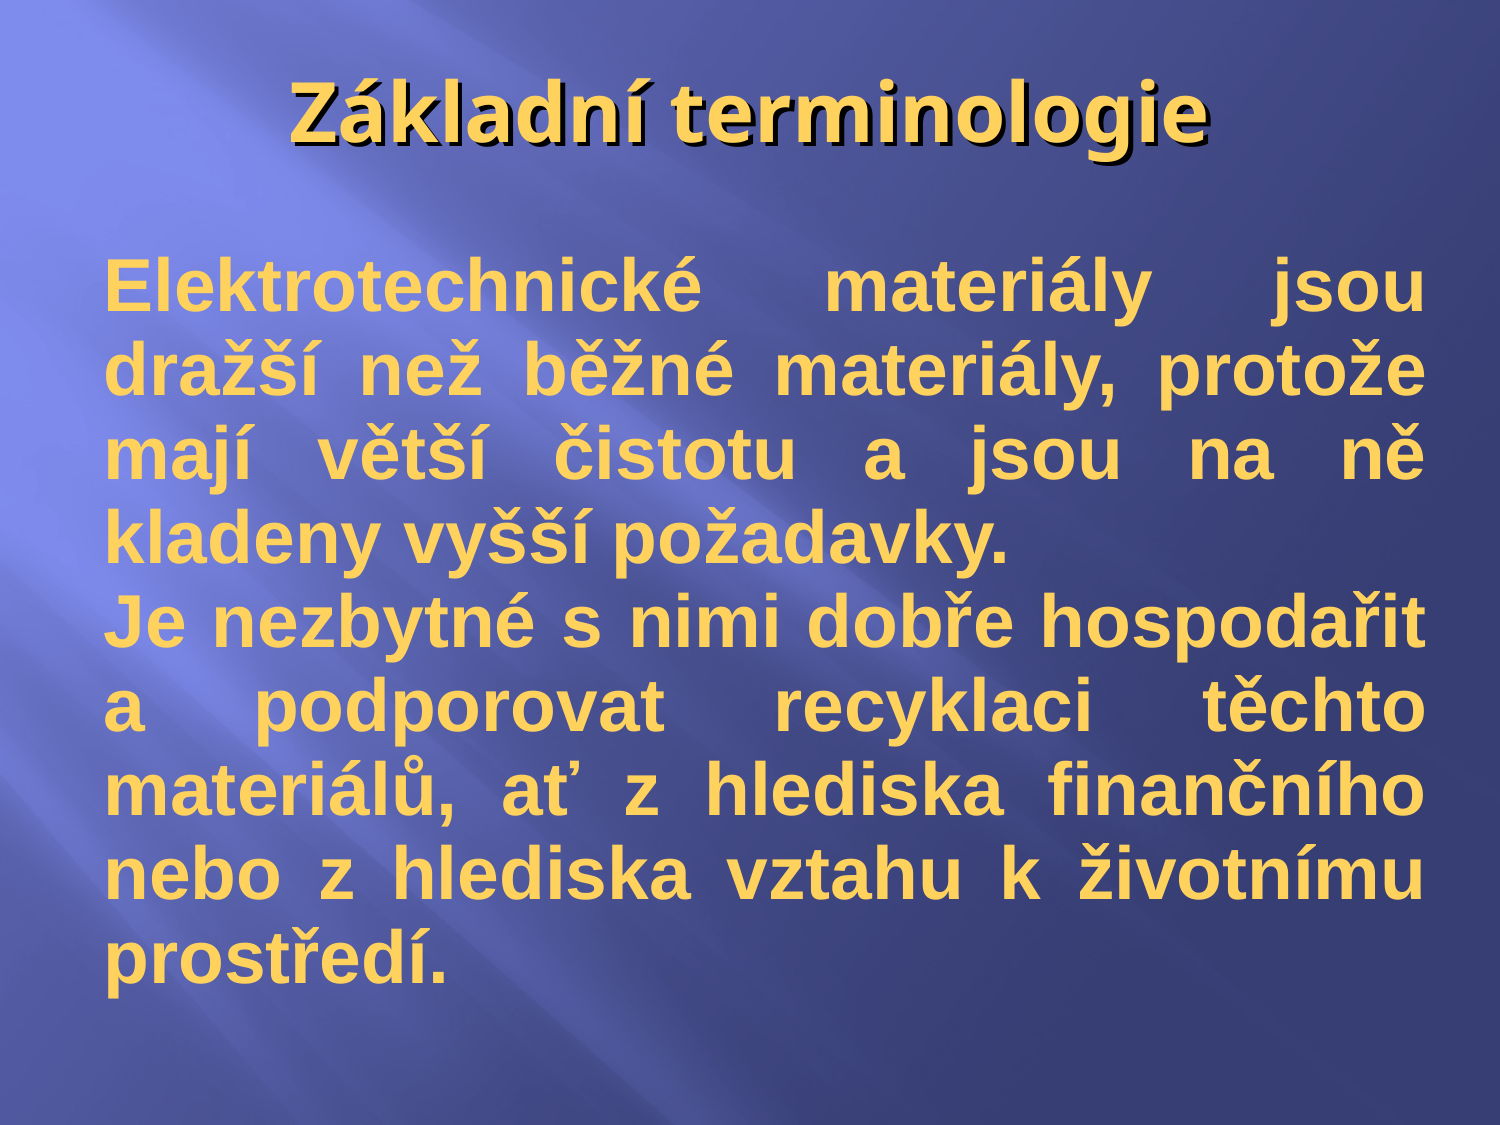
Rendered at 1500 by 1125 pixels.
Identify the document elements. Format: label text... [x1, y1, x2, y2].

title Základní terminologie [75, 45, 1426, 173]
picture [0, 0, 1500, 1125]
text_box Elektrotechnické materiály jsou dražší než běžné materiály, protože mají větší čistotu a jsou na ně kladeny vyšší požadavky. Je nezbytné s nimi dobře hospodařit a podporovat recyklaci těchto materiálů, ať z hlediska finančního nebo z hlediska vztahu k životnímu prostředí. [88, 196, 1447, 1047]
